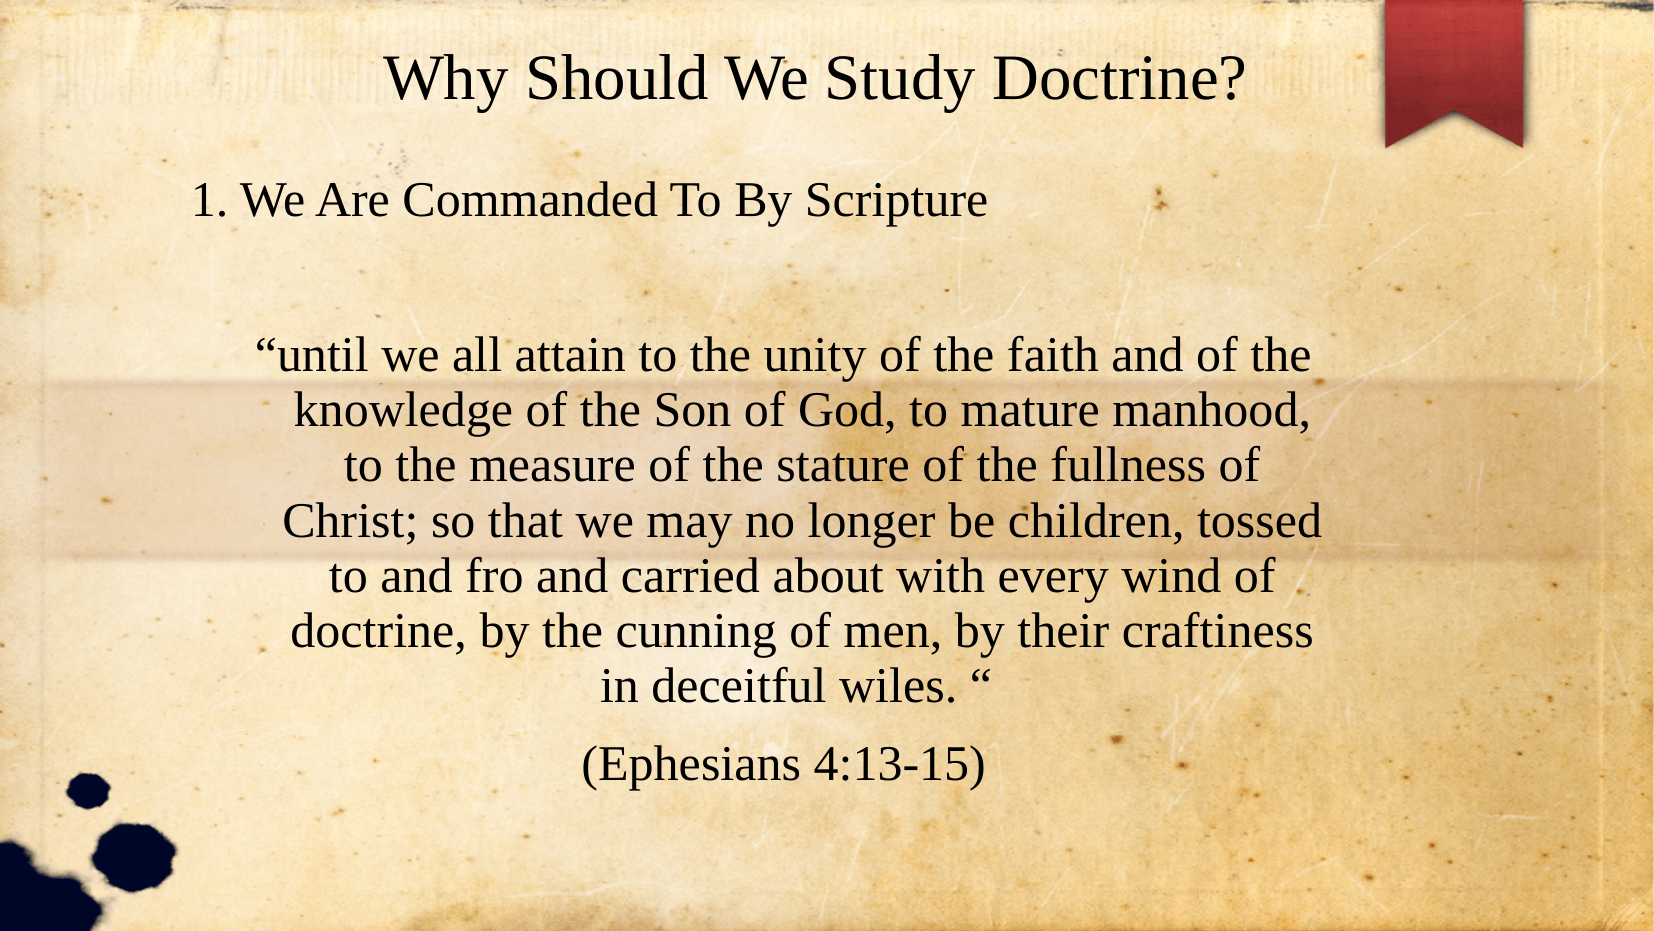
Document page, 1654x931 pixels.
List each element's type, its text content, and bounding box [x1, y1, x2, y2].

list 1. We Are Commanded To By Scripture “until we all attain to the unity of the faith and of the knowledge of the Son of God, to mature manhood, to the measure of the stature of the fullness of Christ; so that we may no longer be children, tossed to and fro and carried about with every wind of doctrine, by the cunning of men, by their craftiness in deceitful wiles. “ (Ephesians 4:13-15) [120, 172, 1336, 841]
title Why Should We Study Doctrine? [71, 0, 1561, 156]
picture [0, 0, 1654, 931]
